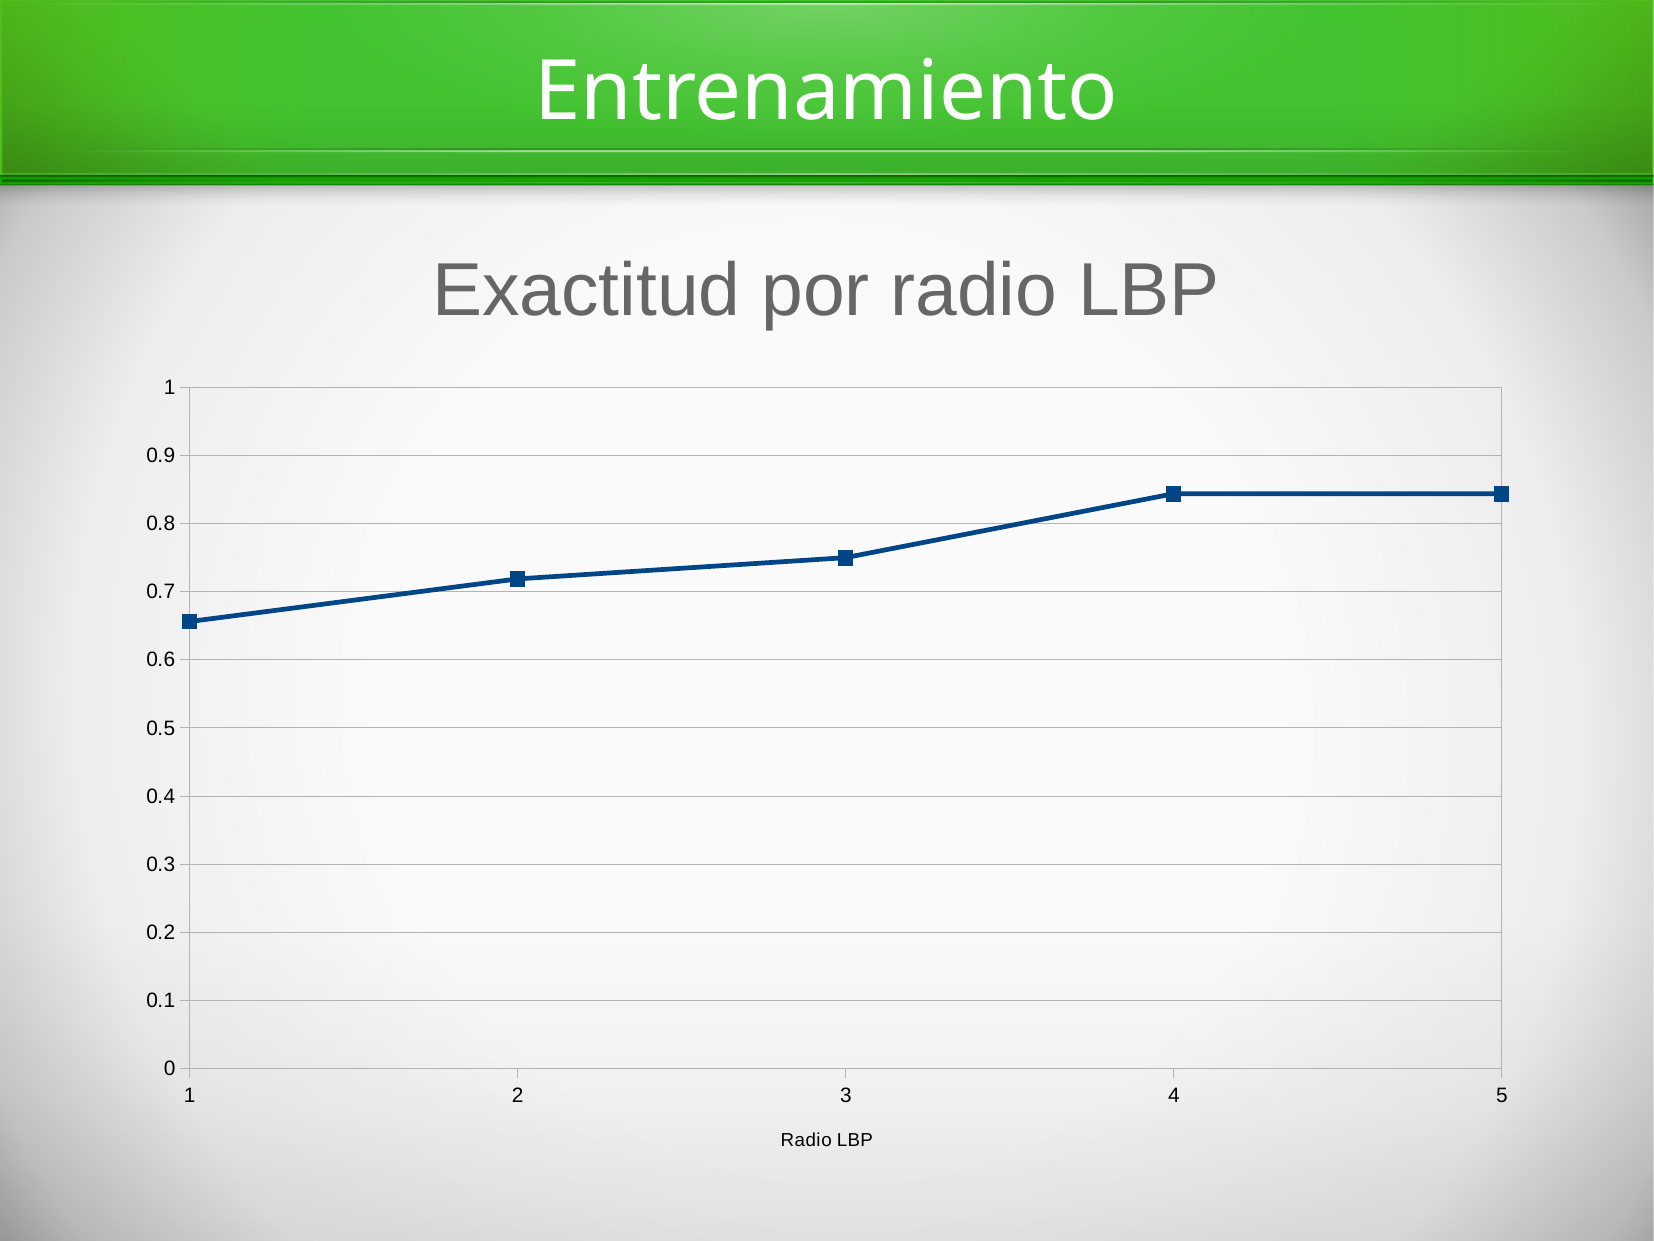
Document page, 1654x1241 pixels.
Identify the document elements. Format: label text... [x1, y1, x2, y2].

chart [118, 359, 1536, 1182]
text_box Exactitud por radio LBP [82, 248, 1570, 422]
title Entrenamiento [82, 17, 1571, 166]
picture [0, 0, 1654, 1241]
